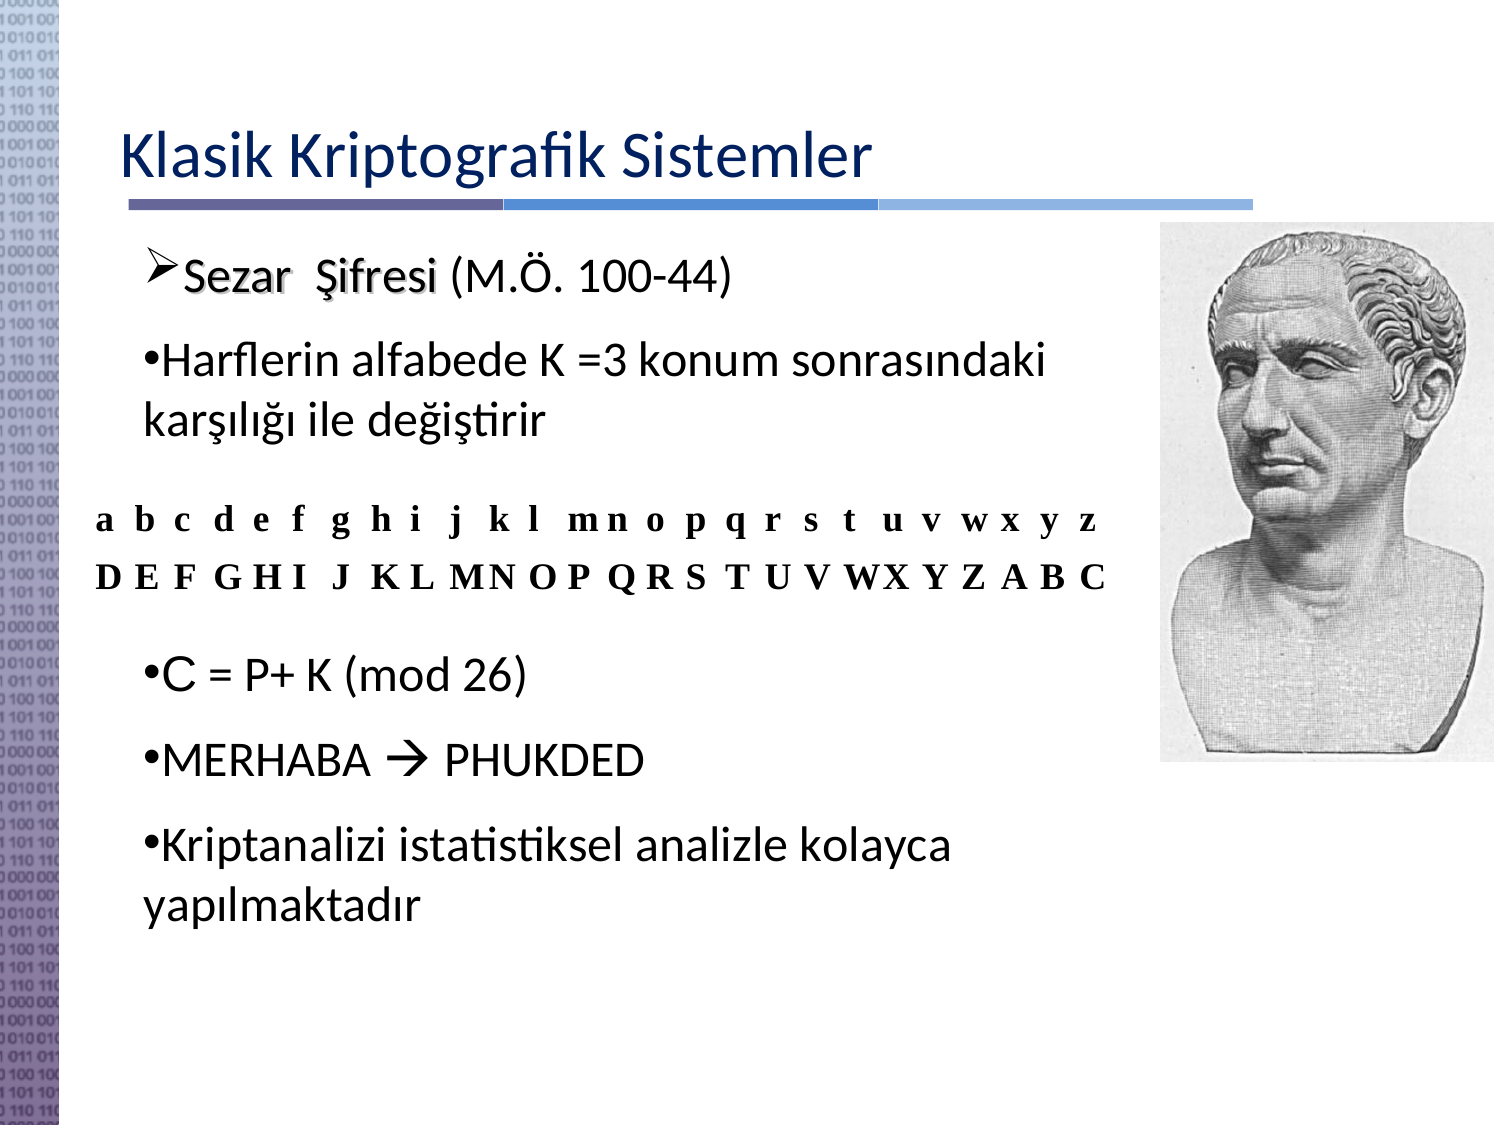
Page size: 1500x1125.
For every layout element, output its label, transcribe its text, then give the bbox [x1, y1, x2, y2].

table_cell A [999, 539, 1039, 598]
picture [0, 0, 60, 1125]
table_header g [336, 532, 345, 537]
table_cell N [488, 539, 527, 598]
table_header z [1078, 480, 1117, 539]
table_header g [330, 480, 369, 539]
table_header q [723, 480, 763, 539]
table_header v [920, 480, 960, 539]
picture [1160, 222, 1494, 762]
table_cell Z [960, 539, 999, 598]
table_header i [409, 480, 448, 539]
table_cell R [645, 539, 684, 598]
table_header t [842, 480, 881, 539]
table_cell C [1078, 539, 1117, 598]
table_cell W [842, 539, 881, 598]
table_header w [960, 480, 999, 539]
table_header u [881, 480, 920, 539]
table_cell T [723, 539, 763, 598]
table_cell Q [605, 539, 645, 598]
table_cell K [369, 539, 409, 598]
table_cell S [684, 539, 723, 598]
table_header k [488, 480, 527, 539]
table_cell G [212, 539, 251, 598]
text_box [128, 199, 1253, 211]
table_header n [605, 480, 645, 539]
table_header j [448, 480, 488, 539]
table_header d [212, 480, 251, 539]
table_header y [1039, 480, 1078, 539]
table_header f [291, 480, 330, 539]
table_cell U [763, 539, 802, 598]
table_header e [251, 480, 291, 539]
table_cell D [94, 539, 133, 598]
table_cell P [566, 539, 605, 598]
table_cell O [527, 539, 566, 598]
table_cell L [409, 539, 448, 598]
table_header r [763, 480, 802, 539]
table_header c [172, 480, 212, 539]
table_header g [338, 515, 343, 523]
table_cell J [330, 539, 369, 598]
table_cell Y [920, 539, 960, 598]
text_box Sezar Şifresi (M.Ö. 100-44) Harflerin alfabede K =3 konum sonrasındaki karşılığı ile değiştirir C = P+ K (mod 26) MERHABA  PHUKDED Kriptanalizi istatistiksel analizle kolayca yapılmaktadır [128, 598, 1114, 940]
table_cell V [802, 539, 842, 598]
table_header p [684, 480, 723, 539]
table_cell E [133, 539, 172, 598]
table_header l [527, 480, 566, 539]
table_header s [802, 480, 842, 539]
table_cell F [172, 539, 212, 598]
table_header p [693, 515, 699, 529]
text_box Sezar Şifresi (M.Ö. 100-44) Harflerin alfabede K =3 konum sonrasındaki karşılığı ile değiştirir C = P+ K (mod 26) MERHABA  PHUKDED Kriptanalizi istatistiksel analizle kolayca yapılmaktadır [128, 234, 1114, 480]
table_header a [94, 480, 133, 539]
table_header b [133, 480, 172, 539]
table_header q [732, 515, 738, 529]
table_cell M [448, 539, 488, 598]
table_header x [999, 480, 1039, 539]
table_cell B [1039, 539, 1078, 598]
table_header m [566, 480, 605, 539]
text_box Klasik Kriptografik Sistemler [105, 103, 1313, 199]
table_header h [369, 480, 409, 539]
table_cell I [291, 539, 330, 598]
table_cell X [881, 539, 920, 598]
table_header o [645, 480, 684, 539]
table_cell H [251, 539, 291, 598]
